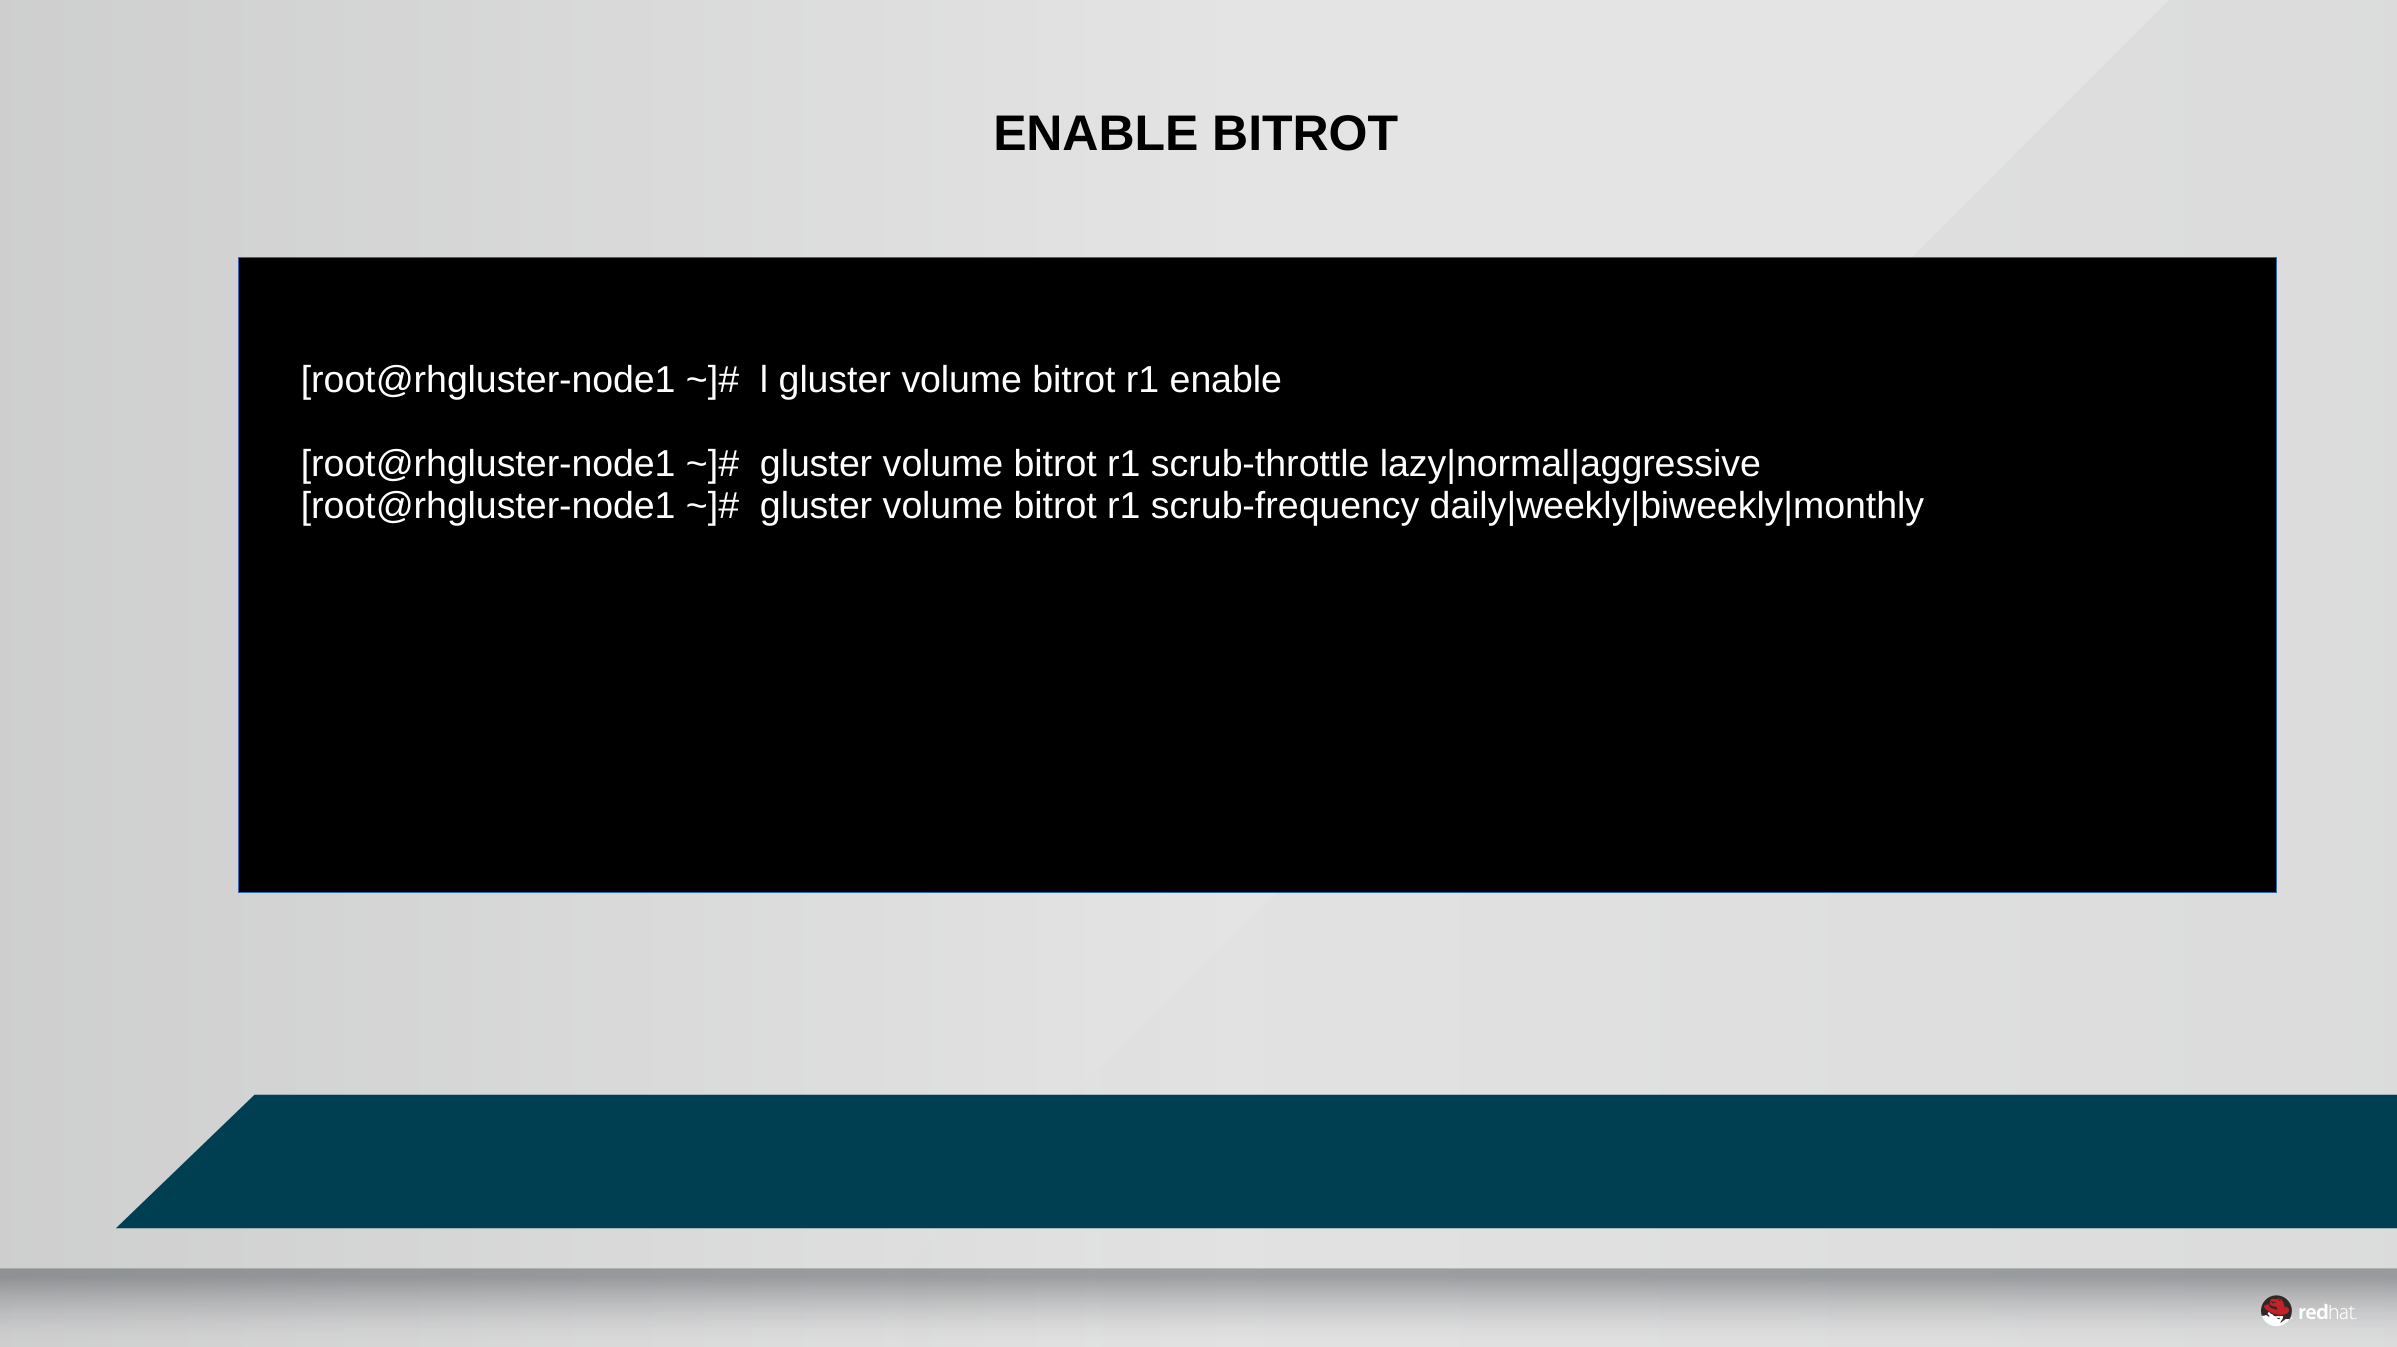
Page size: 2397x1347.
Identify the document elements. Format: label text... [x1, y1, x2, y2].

text_box [238, 257, 2277, 893]
text_box ENABLE BITROT [217, 97, 2175, 249]
picture [0, 0, 2397, 1347]
text_box [root@rhgluster-node1 ~]# l gluster volume bitrot r1 enable [root@rhgluster-node1 ~]# gluster volume bitrot r1 scrub-throttle lazy|normal|aggressive [root@rhgluster-node1 ~]# gluster volume bitrot r1 scrub-frequency daily|weekly|biweekly|monthly [250, 309, 2189, 1254]
